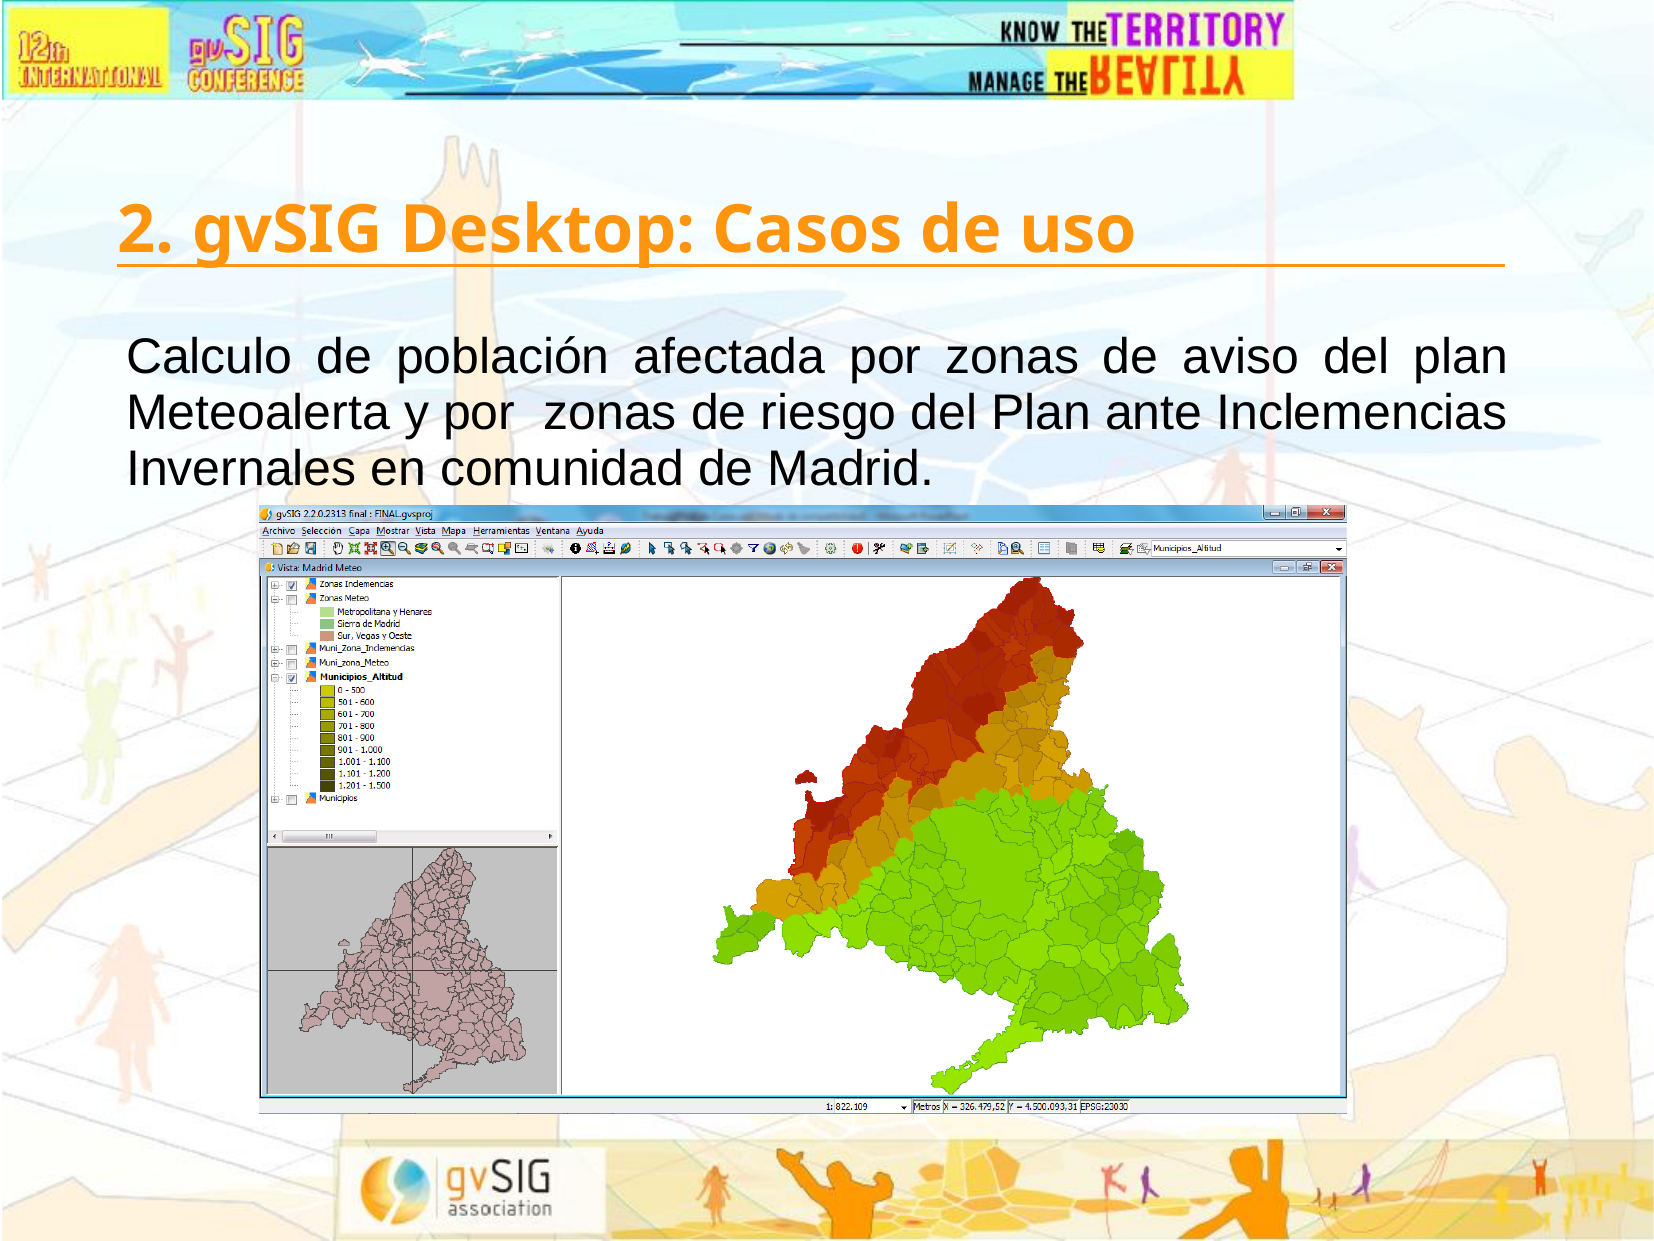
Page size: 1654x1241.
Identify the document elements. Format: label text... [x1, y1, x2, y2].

title 2. gvSIG Desktop: Casos de uso [117, 187, 1606, 266]
picture [2, 0, 1654, 1241]
text_box Calculo de población afectada por zonas de aviso del plan Meteoalerta y por zonas de riesgo del Plan ante Inclemencias Invernales en comunidad de Madrid. [111, 321, 1524, 506]
